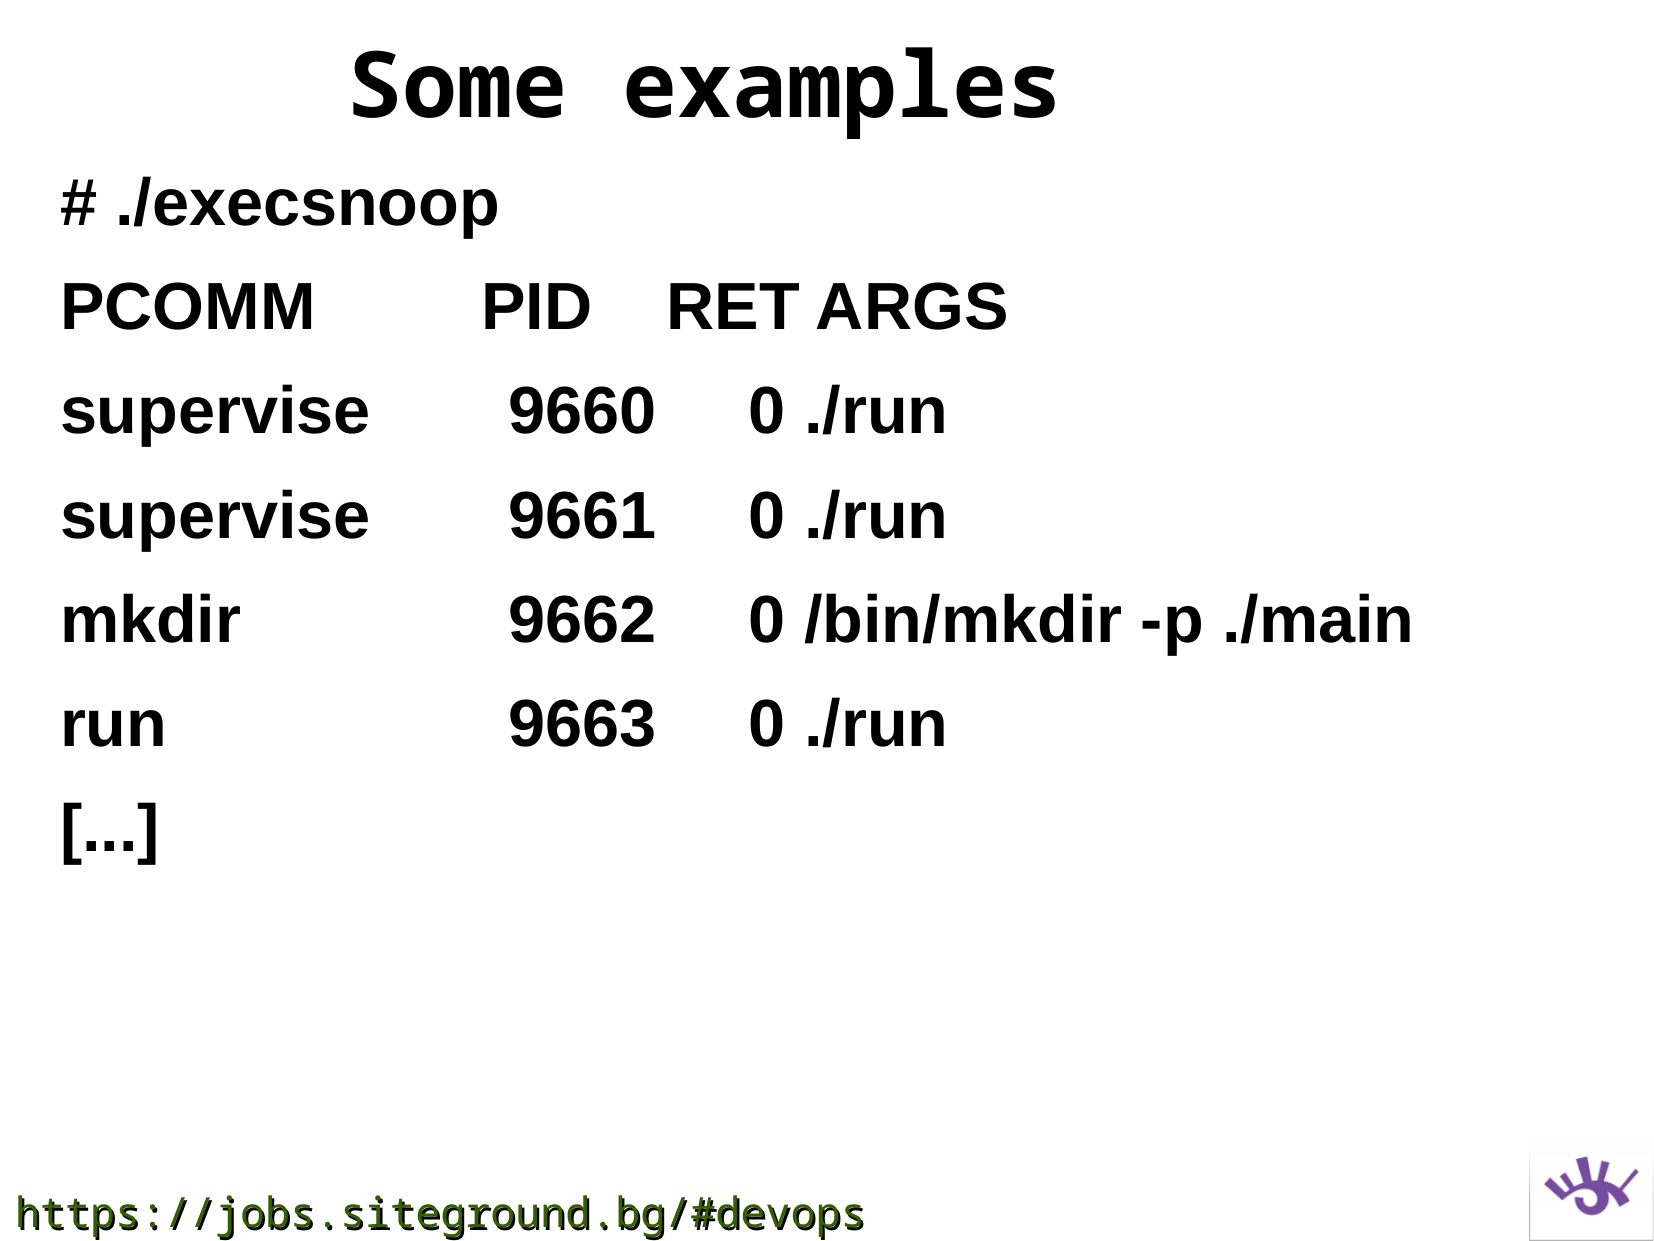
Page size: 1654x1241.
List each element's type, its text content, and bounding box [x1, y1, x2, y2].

title Some examples [75, 27, 1336, 137]
list # ./execsnoop PCOMM PID RET ARGS supervise 9660 0 ./run supervise 9661 0 ./run mkdir 9662 0 /bin/mkdir -p ./main run 9663 0 ./run [...] [60, 165, 1606, 1216]
text_box https://jobs.siteground.bg/#devops [0, 1175, 889, 1240]
picture [1529, 1134, 1654, 1241]
